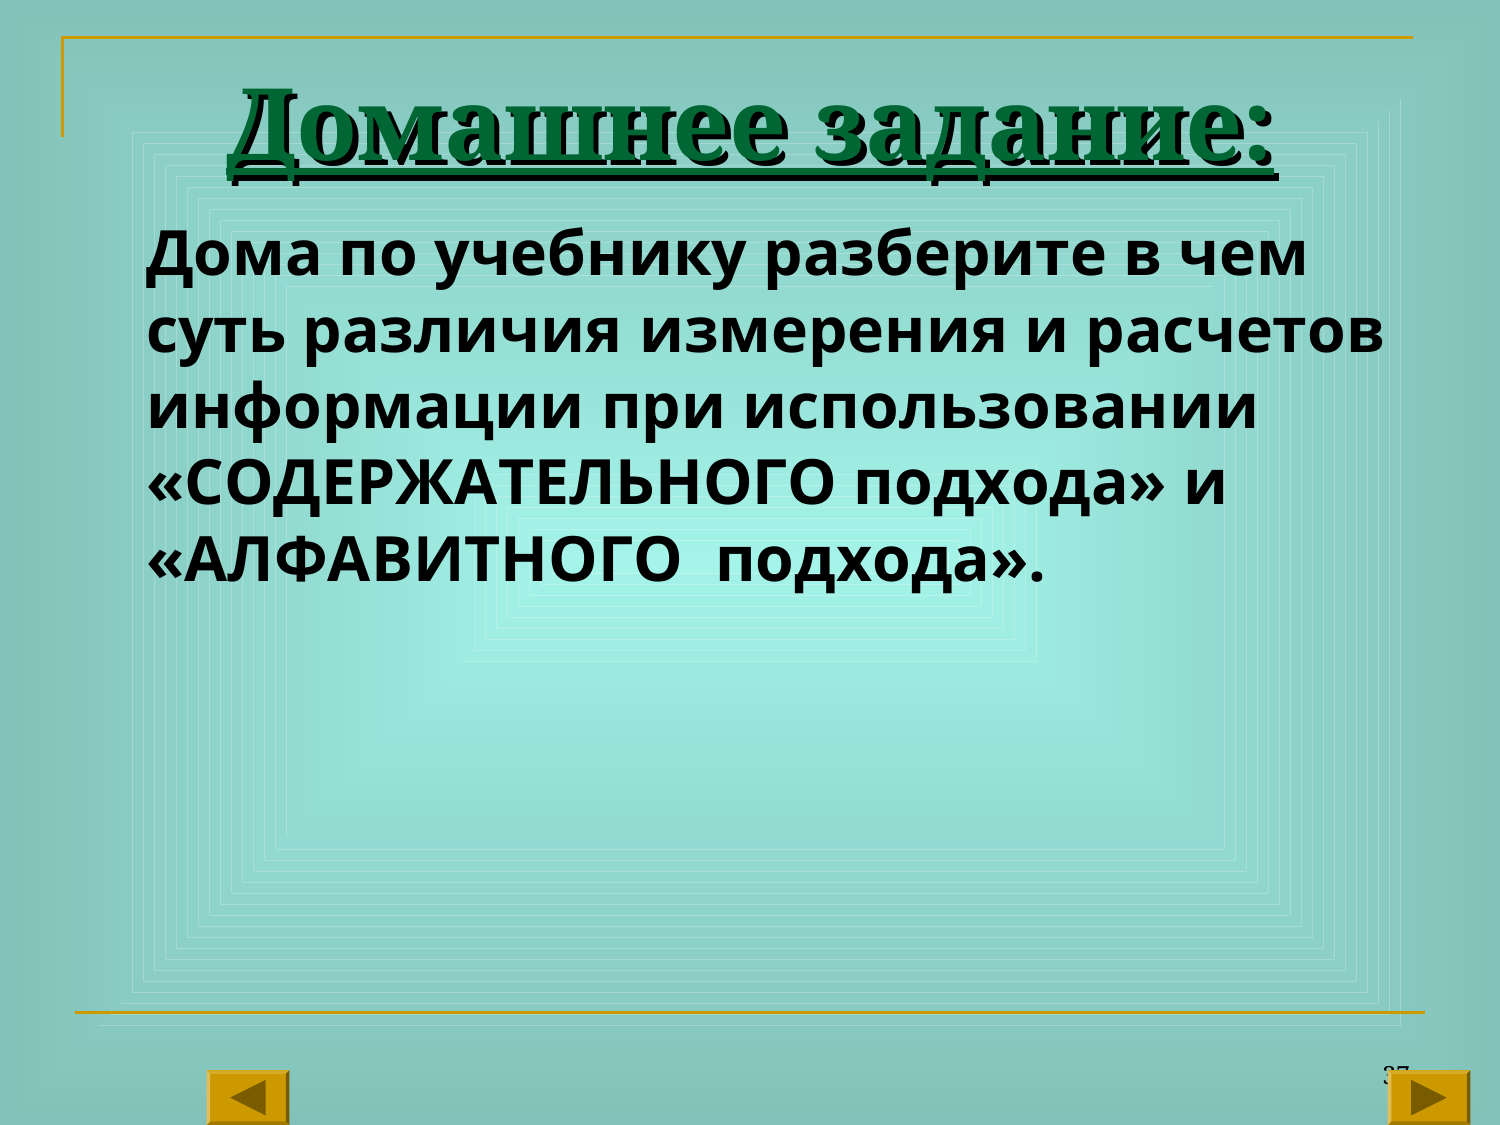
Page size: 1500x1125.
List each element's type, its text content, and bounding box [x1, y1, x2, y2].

text_box [1389, 1070, 1471, 1125]
title Домашнее задание: [75, 45, 1426, 206]
text_box [208, 1070, 290, 1125]
list Дома по учебнику разберите в чем суть различия измерения и расчетов информации при использовании «СОДЕРЖАТЕЛЬНОГО подхода» и «АЛФАВИТНОГО подхода». [75, 206, 1426, 1053]
